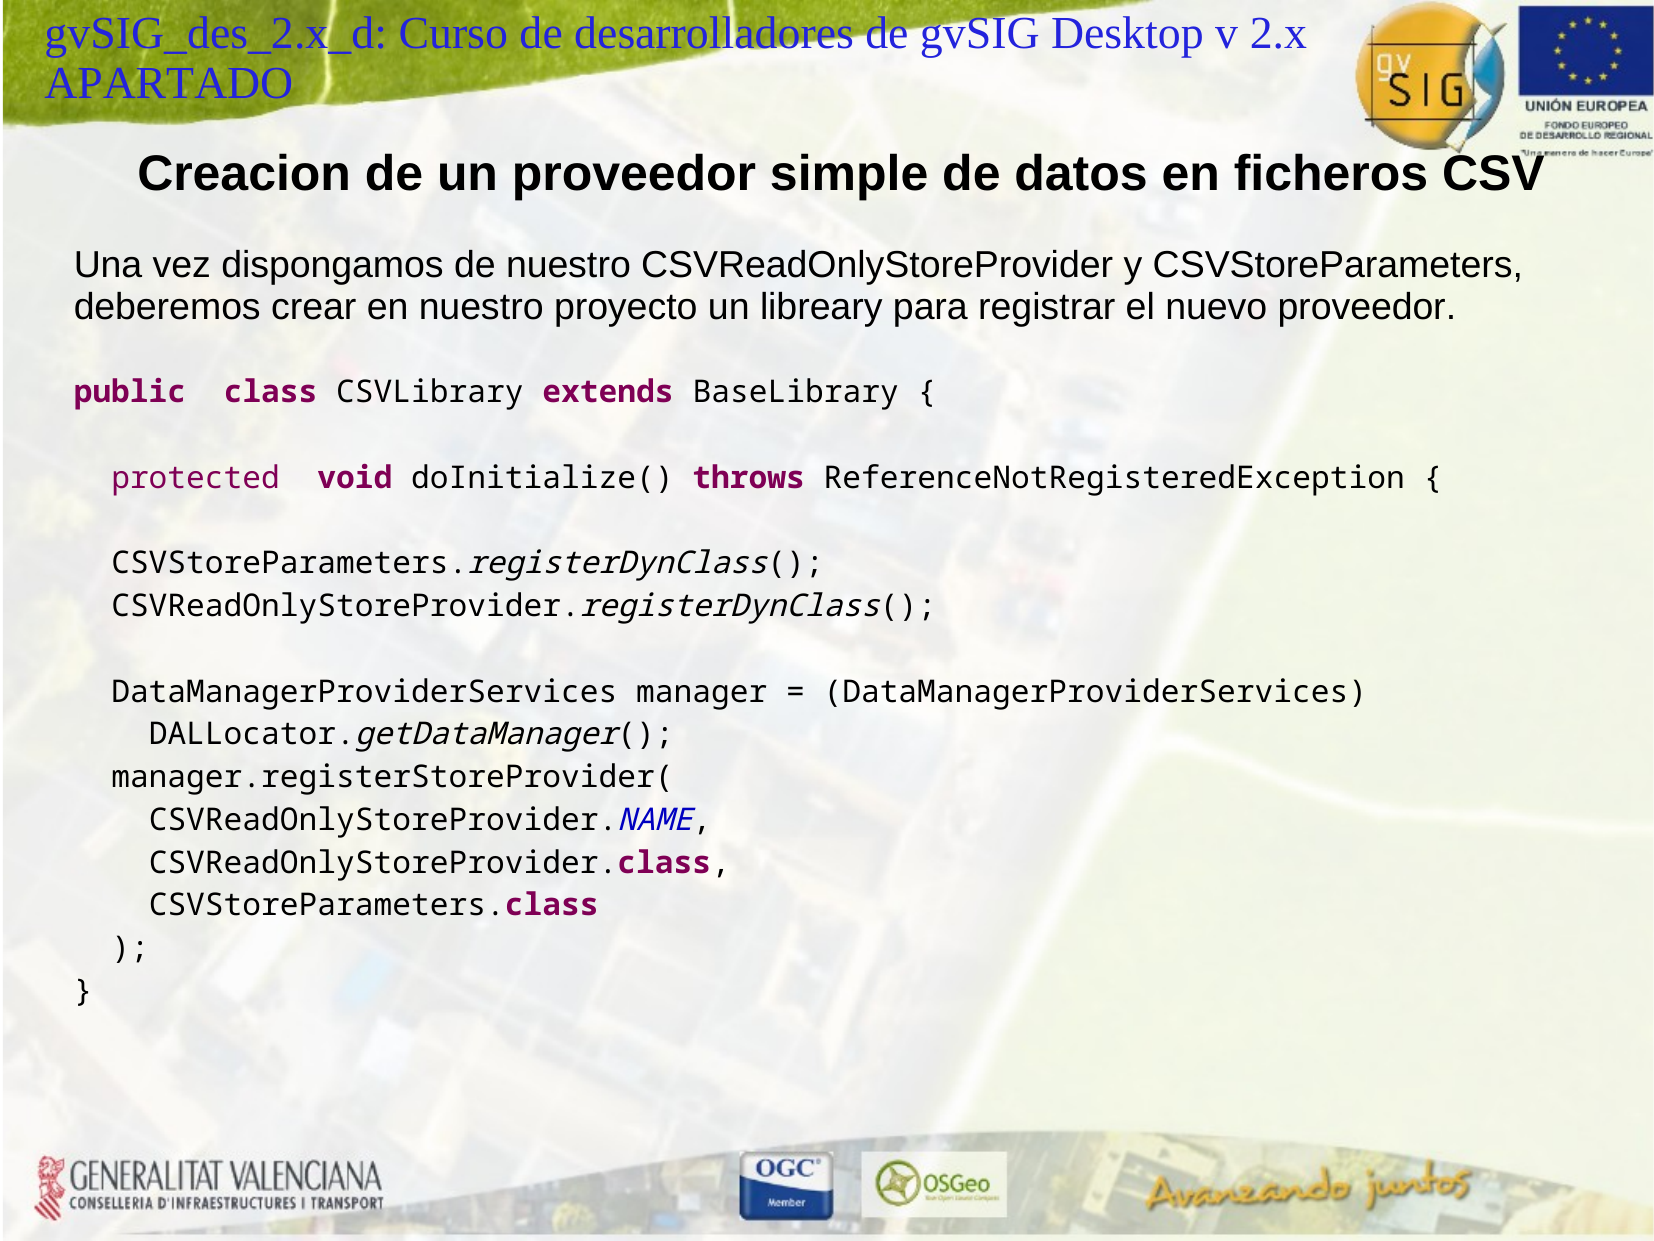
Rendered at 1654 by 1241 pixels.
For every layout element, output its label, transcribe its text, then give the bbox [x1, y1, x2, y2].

picture [2, 0, 1654, 1241]
text_box Creacion de un proveedor simple de datos en ficheros CSV Una vez dispongamos de nuestro CSVReadOnlyStoreProvider y CSVStoreParameters, deberemos crear en nuestro proyecto un libreary para registrar el nuevo proveedor. public class CSVLibrary extends BaseLibrary { protected void doInitialize() throws ReferenceNotRegisteredException { CSVStoreParameters.registerDynClass(); CSVReadOnlyStoreProvider.registerDynClass(); DataManagerProviderServices manager = (DataManagerProviderServices) DALLocator.getDataManager(); manager.registerStoreProvider( CSVReadOnlyStoreProvider.NAME, CSVReadOnlyStoreProvider.class, CSVStoreParameters.class ); } [59, 138, 1625, 1033]
